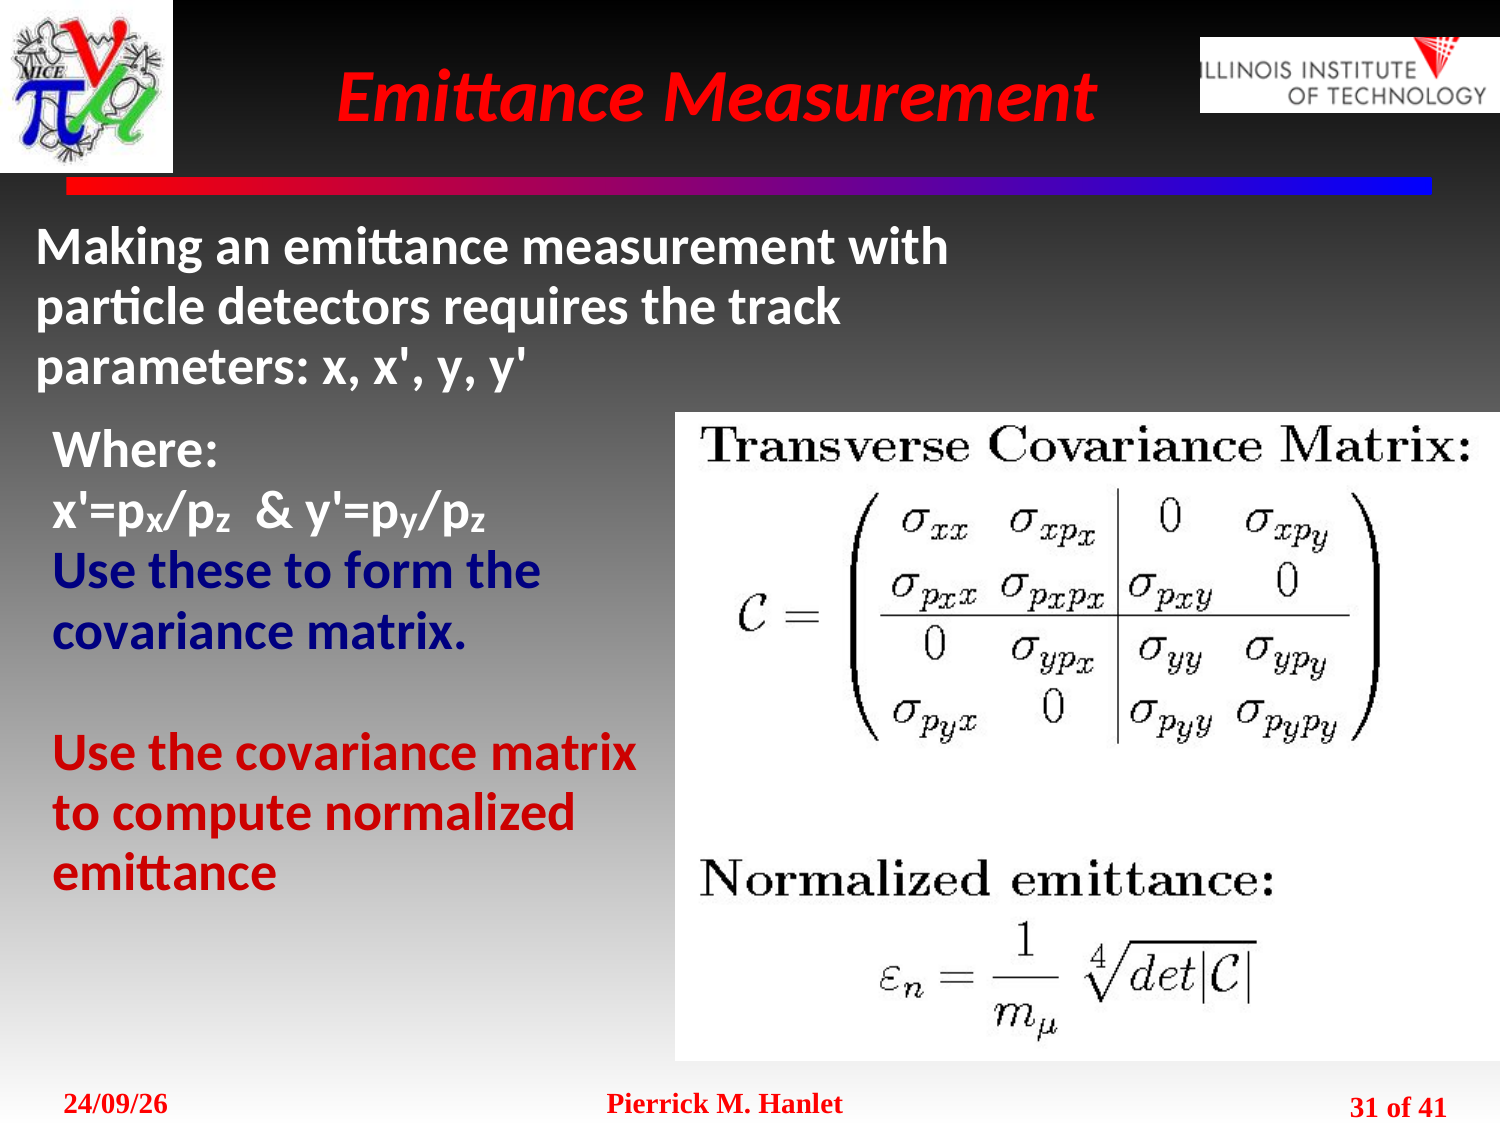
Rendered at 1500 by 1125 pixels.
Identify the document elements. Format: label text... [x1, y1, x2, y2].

picture [676, 412, 1500, 1061]
title Emittance Measurement [234, 0, 1200, 191]
picture [0, 0, 173, 173]
text_box Making an emittance measurement with particle detectors requires the track parameters: x, x', y, y' [20, 208, 1287, 405]
picture [1200, 37, 1500, 113]
text_box Where: x'=px/pz & y'=py/pz Use these to form the covariance matrix. Use the covariance matrix to compute normalized emittance [37, 412, 676, 1116]
